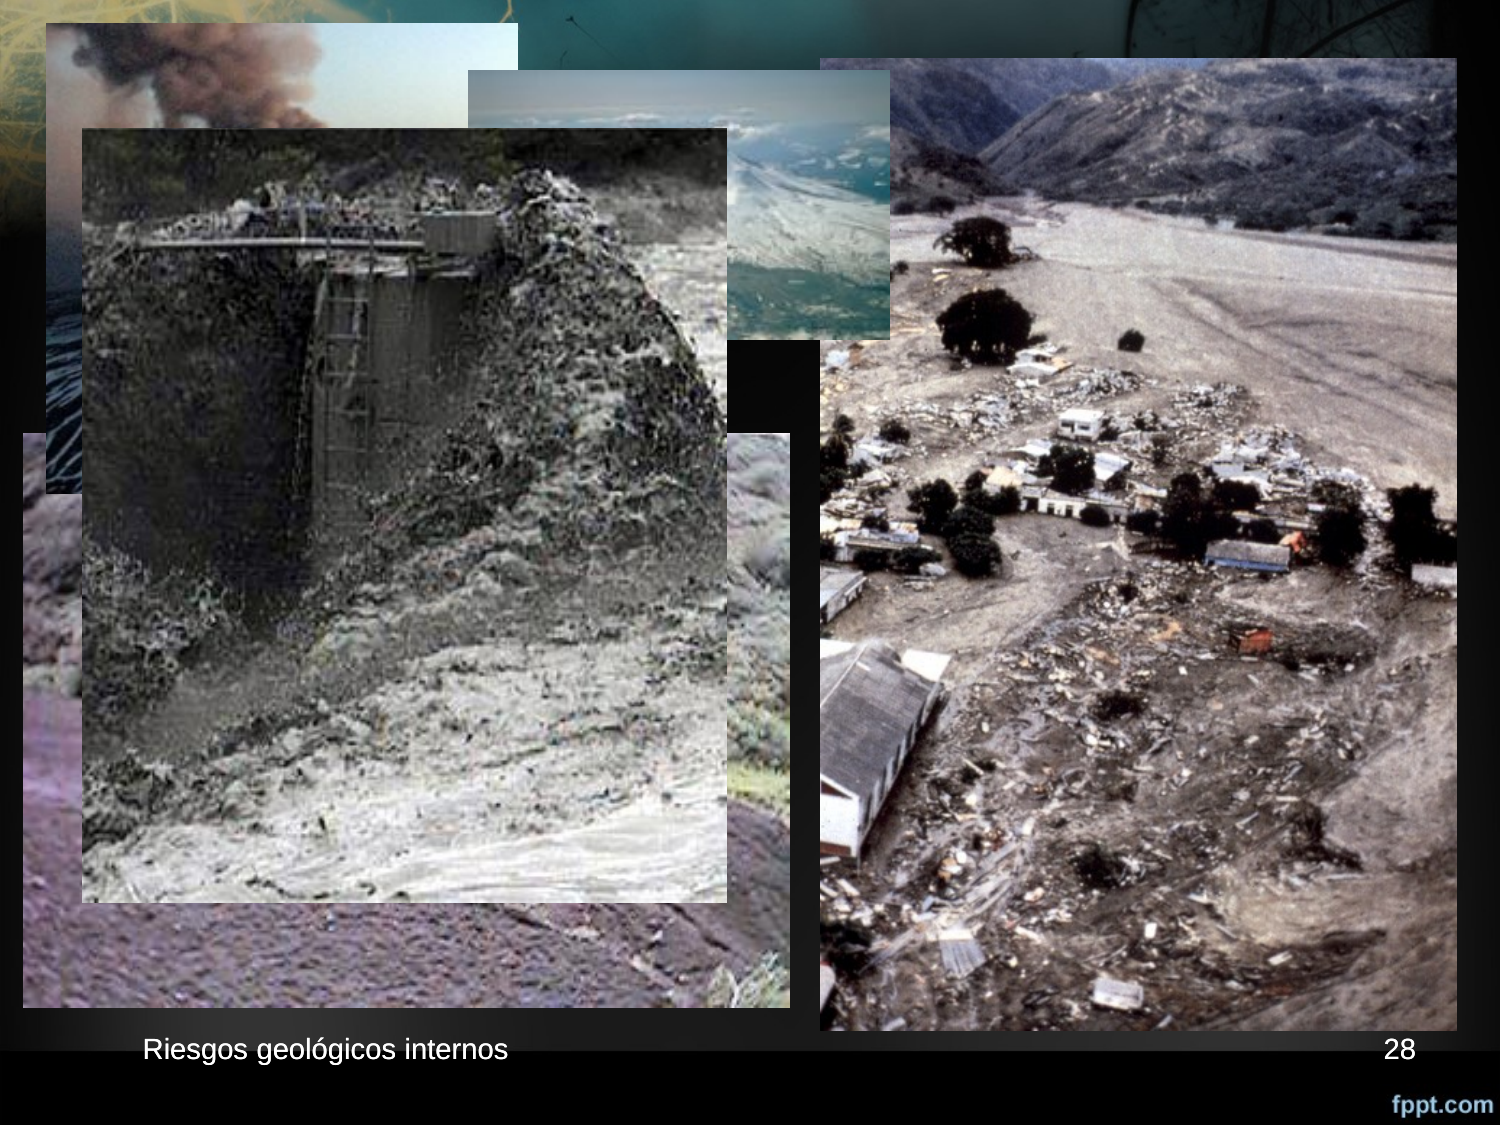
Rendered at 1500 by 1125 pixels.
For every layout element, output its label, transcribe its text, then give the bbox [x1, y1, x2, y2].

text_box Riesgos geológicos internos [88, 1023, 564, 1102]
text_box <número> [1080, 1023, 1431, 1102]
picture [0, 0, 1500, 1125]
